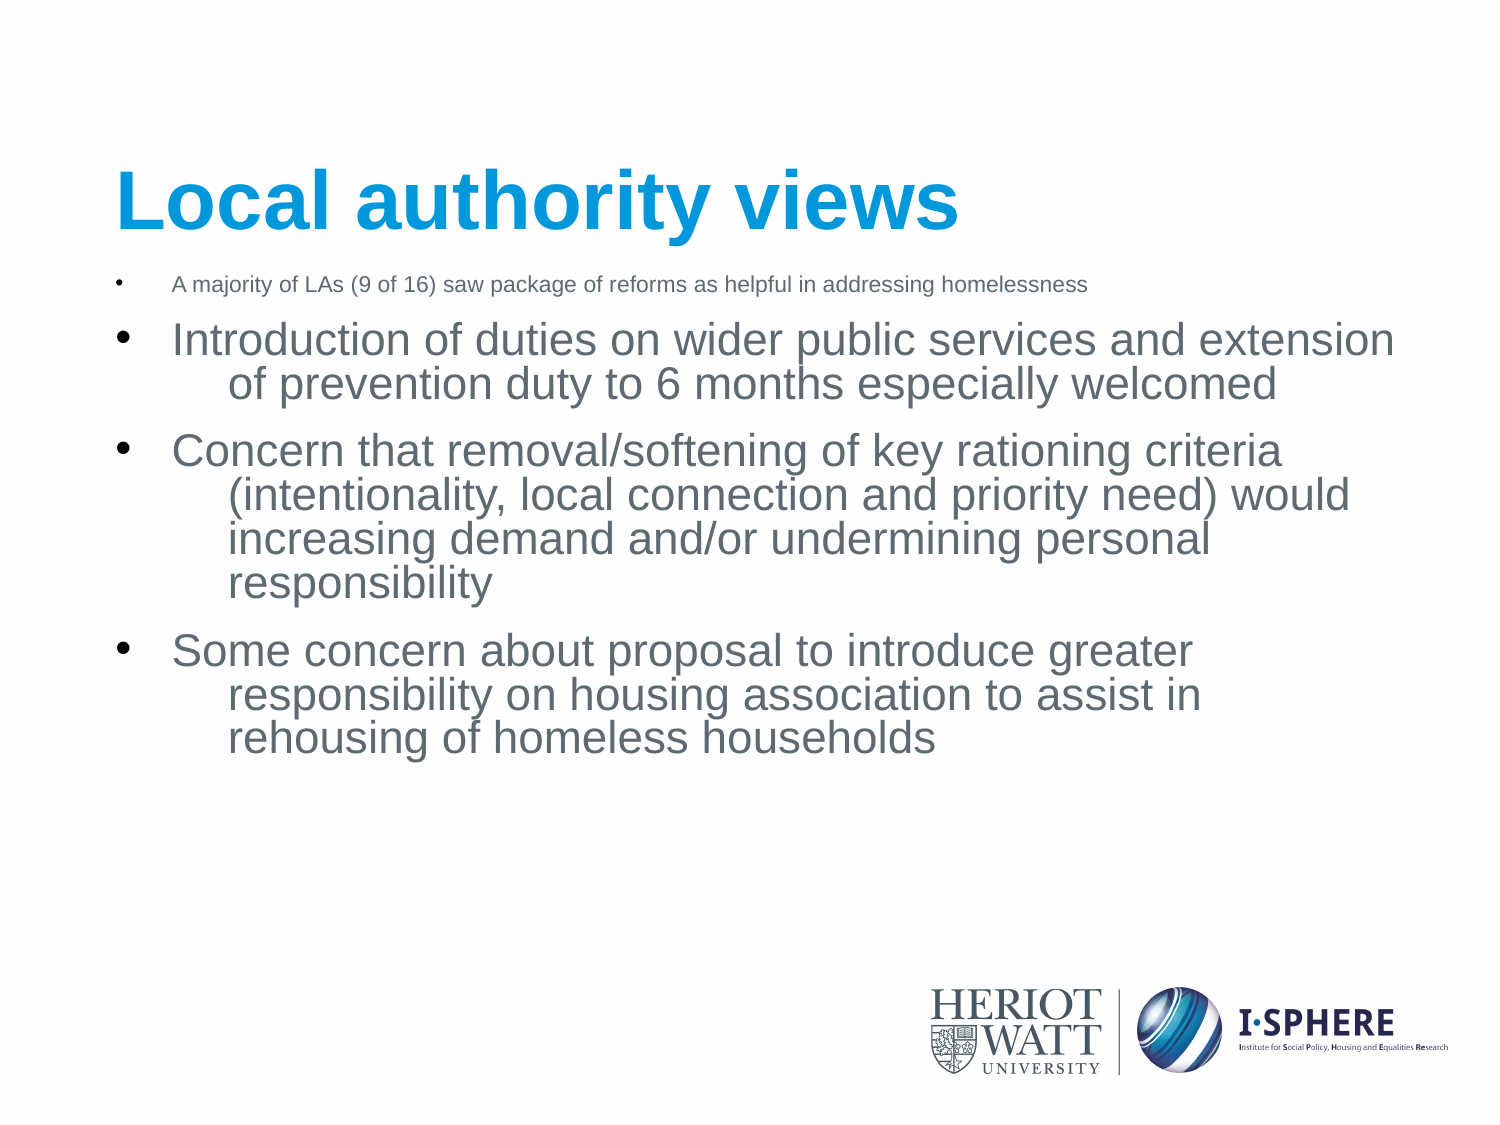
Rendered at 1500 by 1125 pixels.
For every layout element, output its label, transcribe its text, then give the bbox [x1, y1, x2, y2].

title Local authority views [100, 90, 1426, 254]
list A majority of LAs (9 of 16) saw package of reforms as helpful in addressing homelessness Introduction of duties on wider public services and extension of prevention duty to 6 months especially welcomed Concern that removal/softening of key rationing criteria (intentionality, local connection and priority need) would increasing demand and/or undermining personal responsibility Some concern about proposal to introduce greater responsibility on housing association to assist in rehousing of homeless households [100, 267, 1426, 887]
